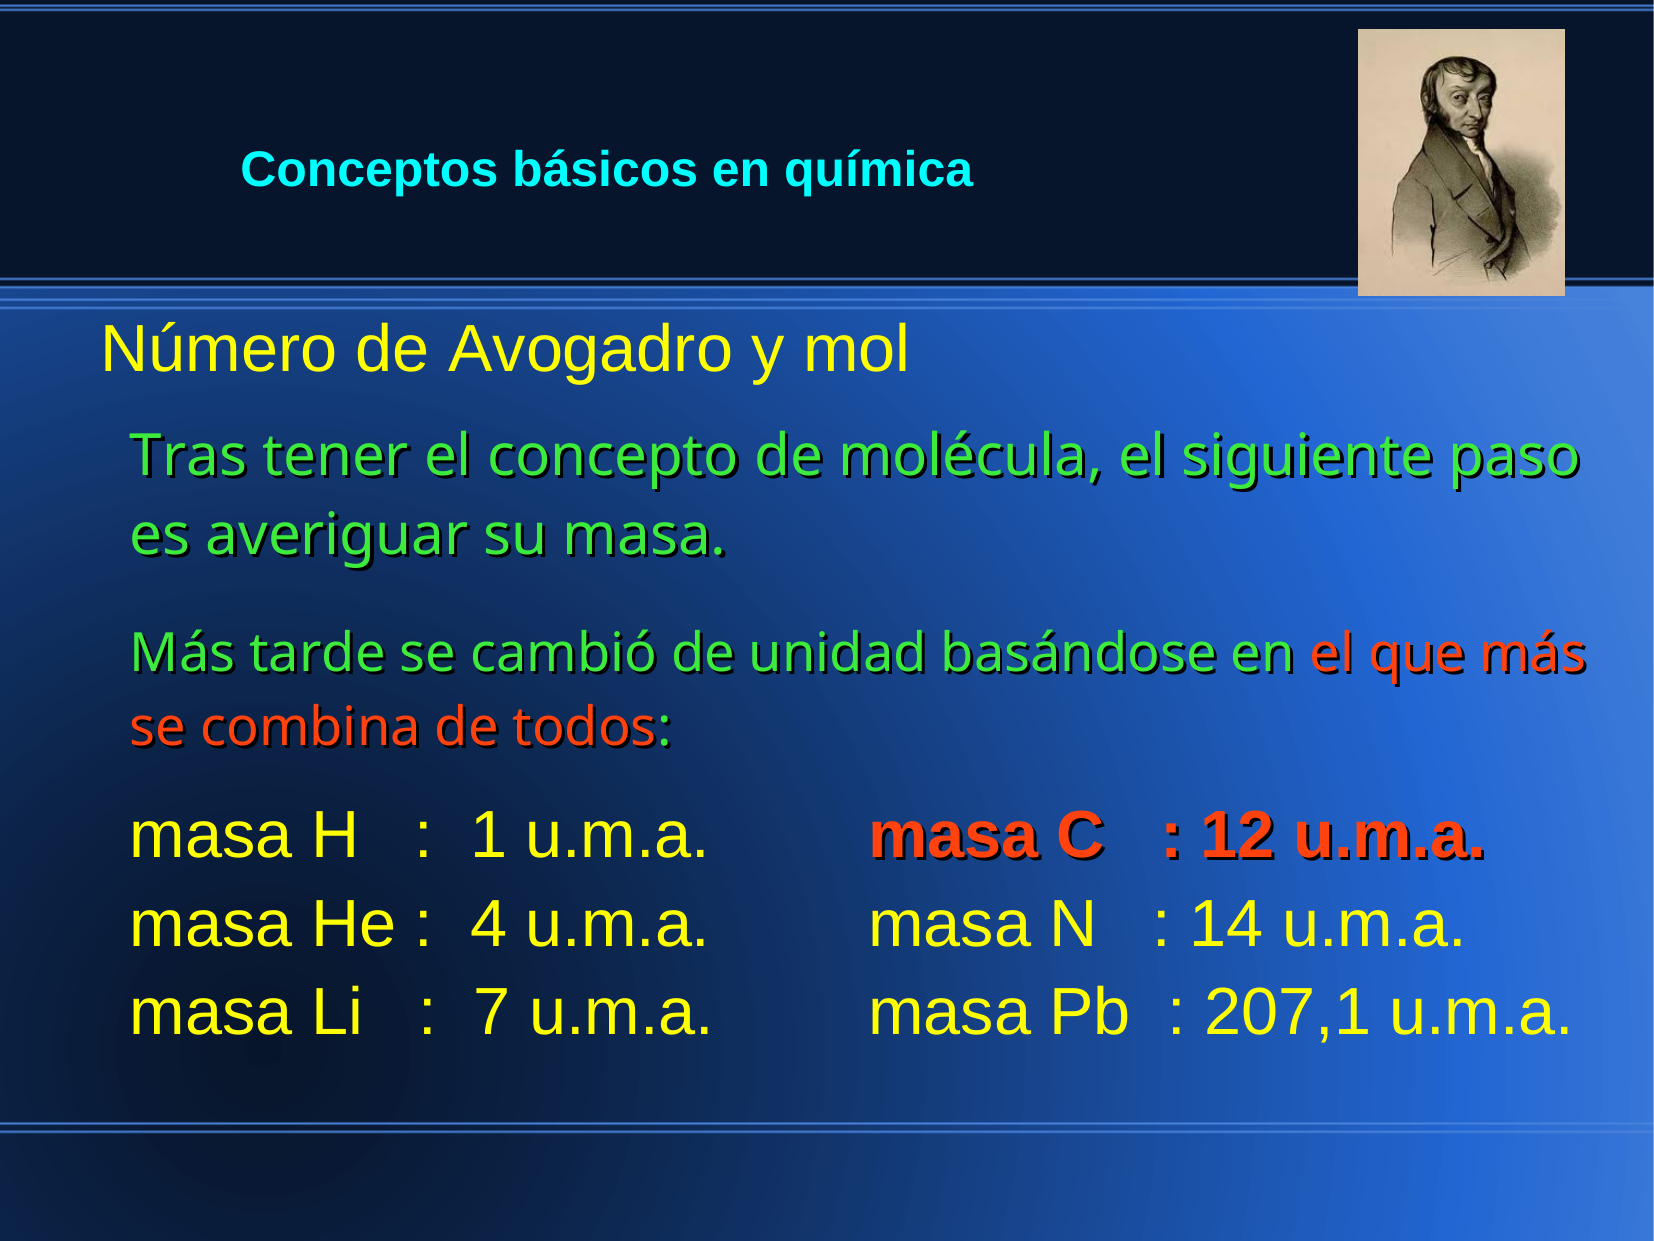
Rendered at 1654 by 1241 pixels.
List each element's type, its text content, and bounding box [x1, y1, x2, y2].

list masa Li : 7 u.m.a. [59, 974, 739, 1063]
list masa H : 1 u.m.a. [59, 797, 739, 885]
list Número de Avogadro y mol [29, 206, 1654, 462]
list masa C : 12 u.m.a. [797, 797, 1595, 886]
text_box Más tarde se cambió de unidad basándose en el que más se combina de todos: [59, 613, 1625, 770]
list masa He : 4 u.m.a. [59, 885, 739, 974]
text_box Tras tener el concepto de molécula, el siguiente paso es averiguar su masa. [59, 413, 1625, 570]
list masa Pb : 207,1 u.m.a. [797, 974, 1625, 1063]
picture [0, 0, 1654, 1241]
title Conceptos básicos en química [32, 118, 1182, 220]
list masa N : 14 u.m.a. [797, 885, 1477, 974]
